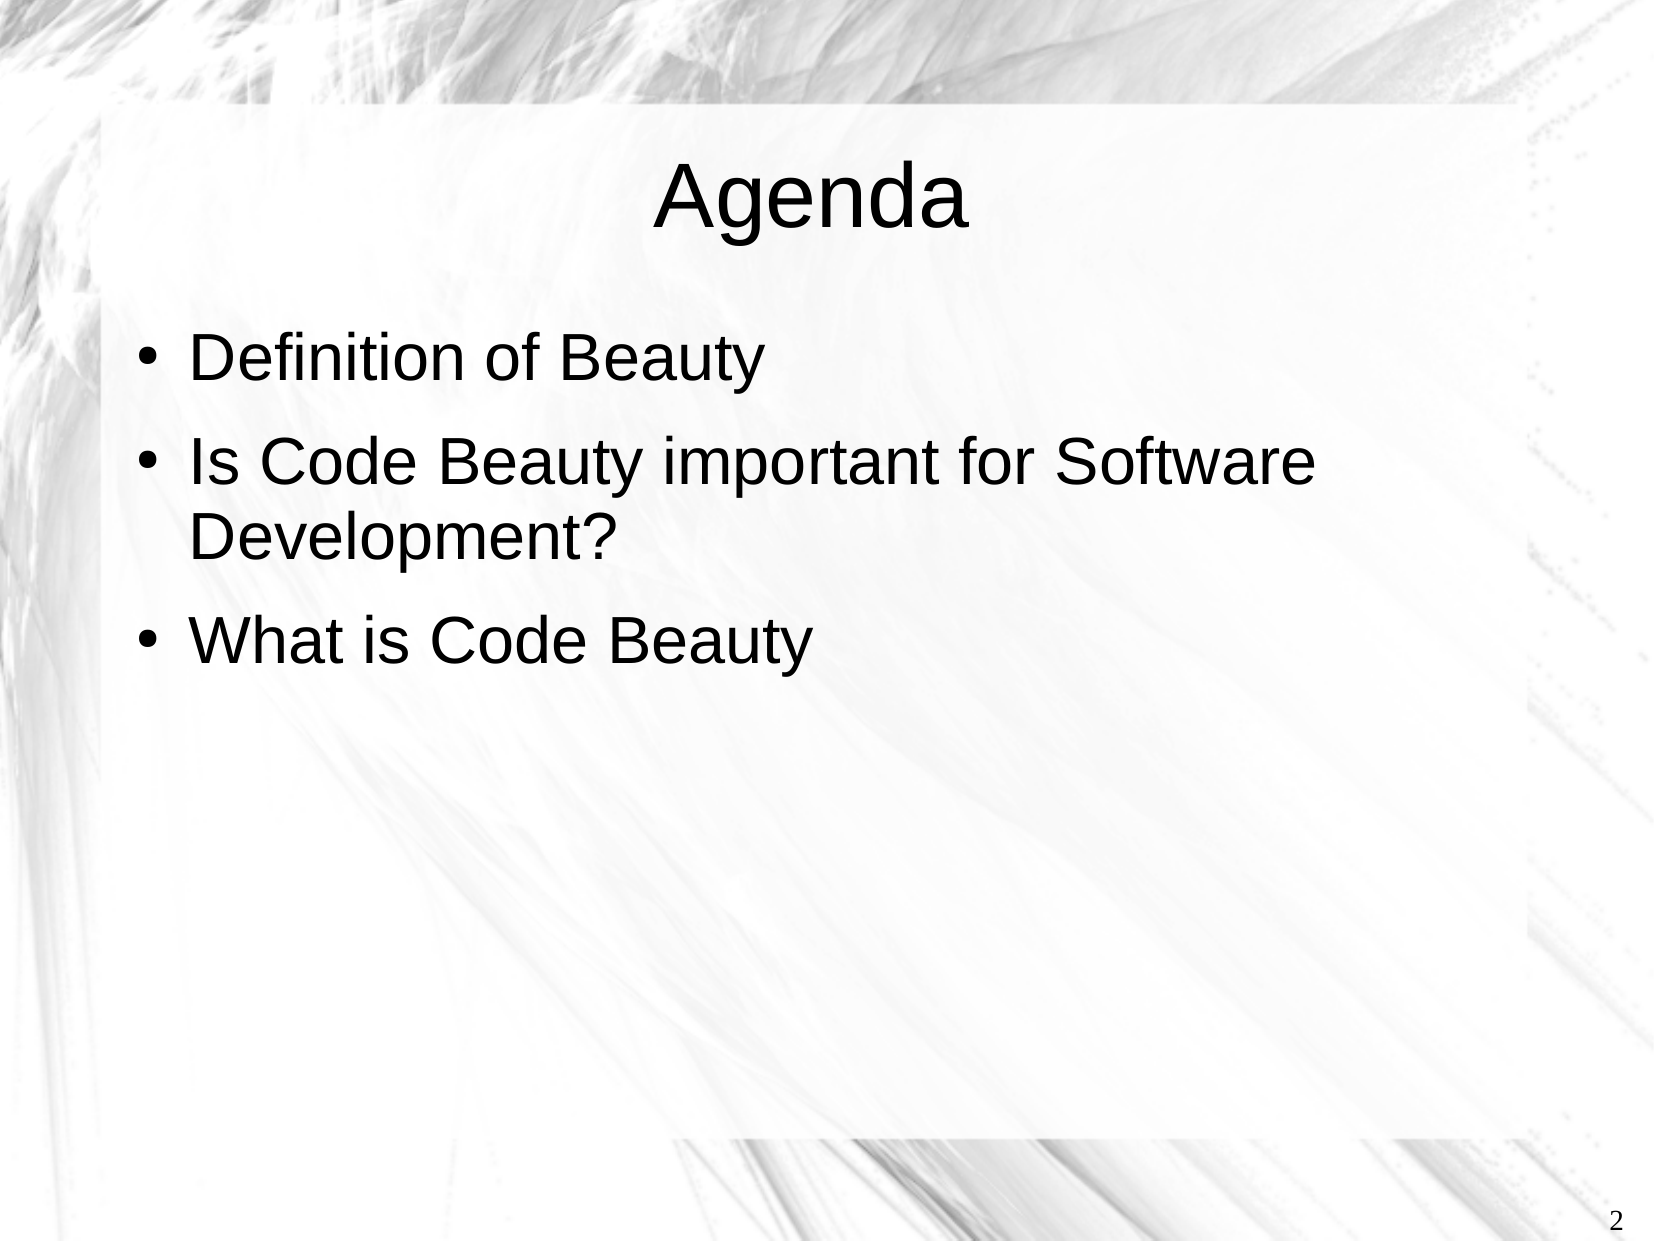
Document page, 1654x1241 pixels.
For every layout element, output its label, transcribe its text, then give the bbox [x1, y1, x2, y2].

list Definition of Beauty Is Code Beauty important for Software Development? What is Code Beauty [118, 319, 1571, 945]
picture [0, 0, 1654, 1241]
title Agenda [118, 112, 1506, 281]
